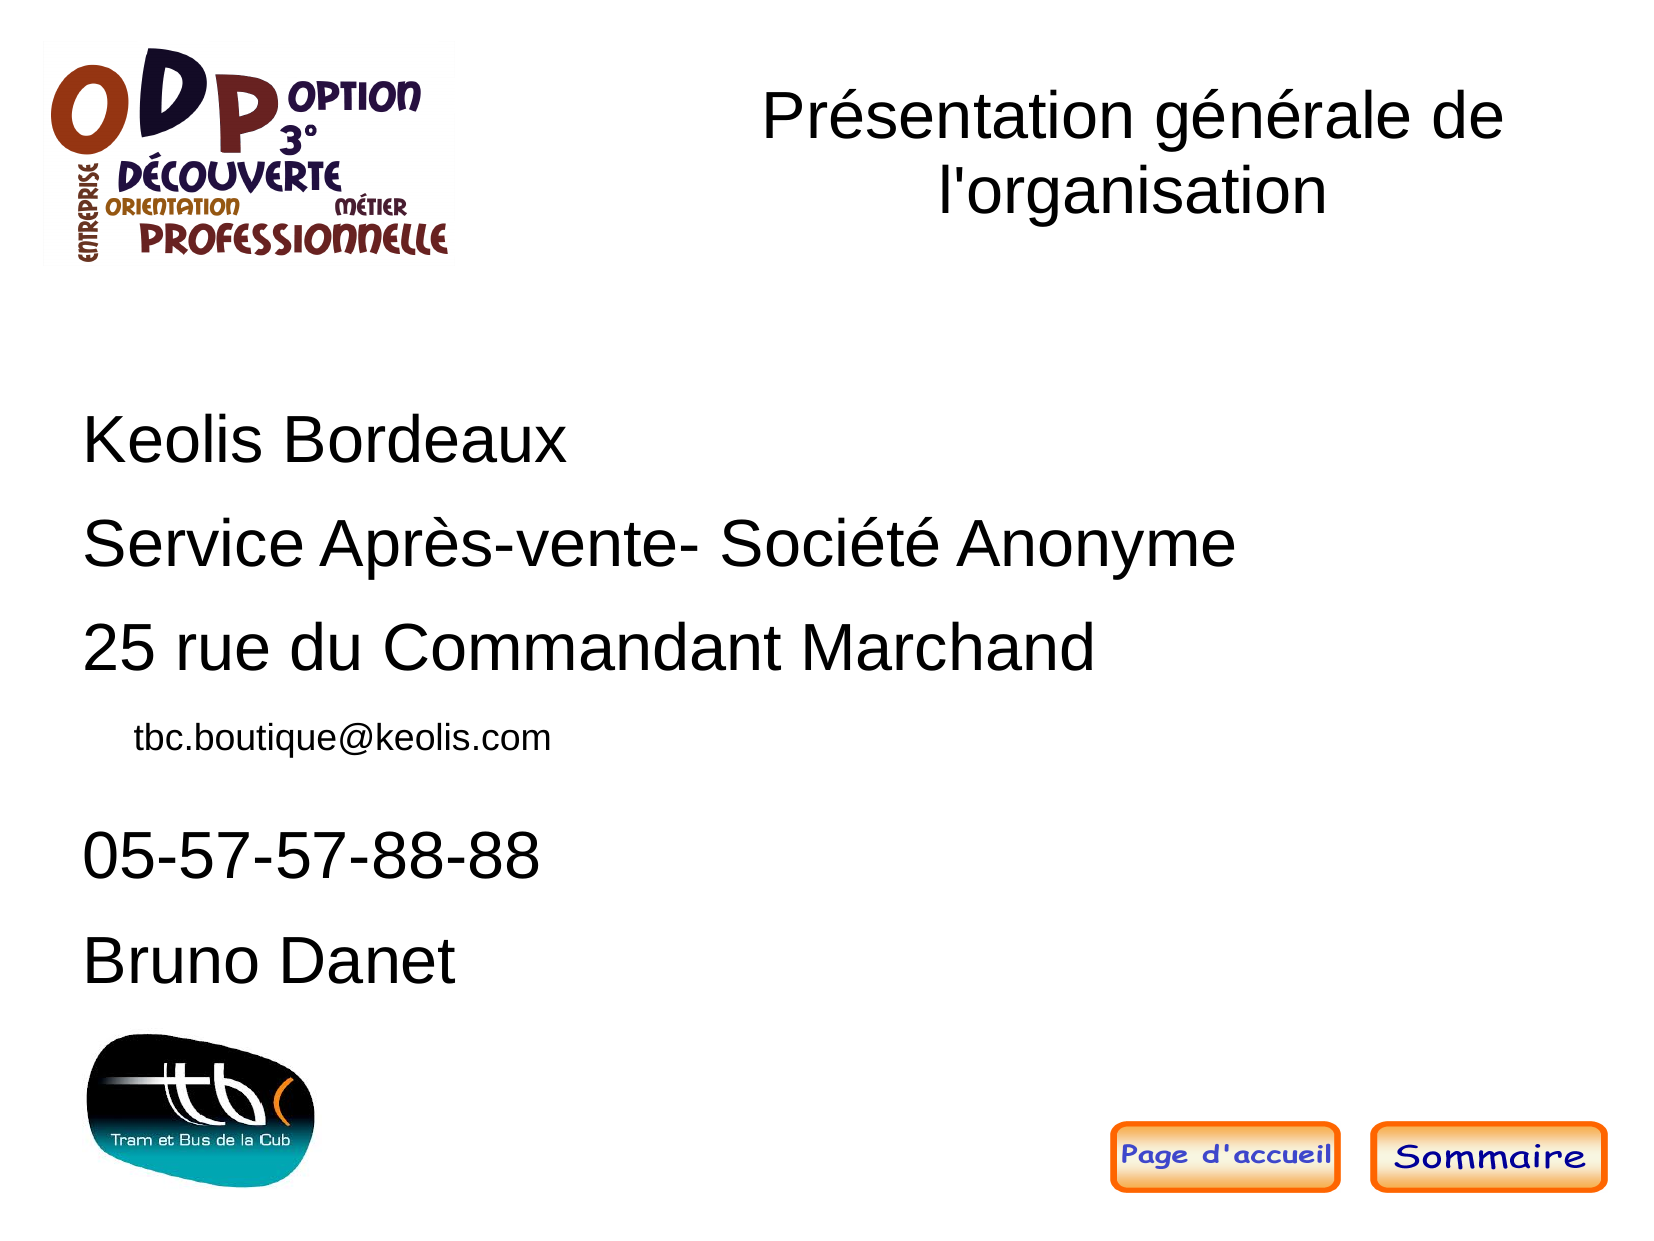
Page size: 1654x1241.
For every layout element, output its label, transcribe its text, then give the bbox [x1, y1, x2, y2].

title Présentation générale de l'organisation [637, 49, 1630, 257]
text_box tbc.boutique@keolis.com [118, 708, 1134, 792]
picture [1110, 1121, 1341, 1193]
list Keolis Bordeaux Service Après-vente- Société Anonyme 25 rue du Commandant Marchand 05-57-57-88-88 Bruno Danet [82, 401, 1571, 998]
picture [82, 1028, 322, 1193]
picture [1370, 1121, 1608, 1193]
picture [43, 41, 455, 266]
